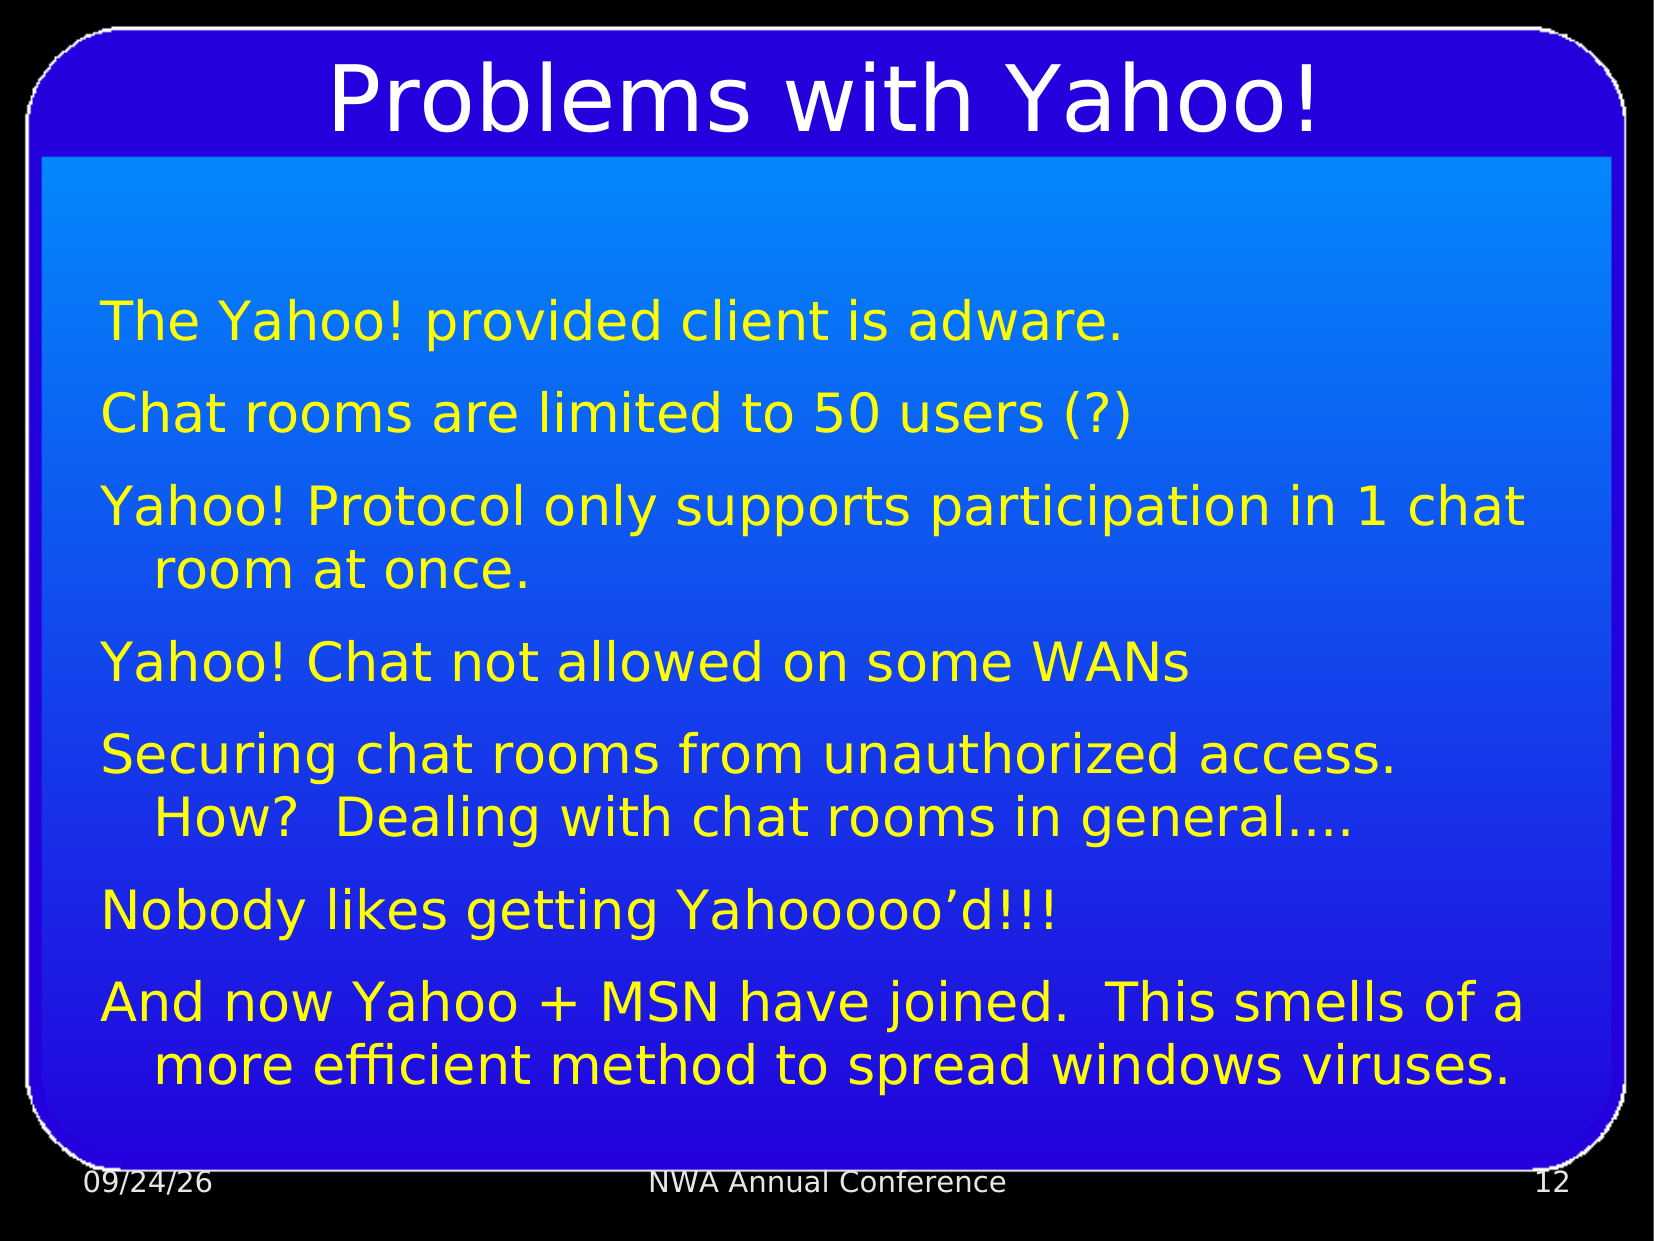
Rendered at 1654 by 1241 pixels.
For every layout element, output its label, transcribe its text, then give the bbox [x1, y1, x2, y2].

title Problems with Yahoo! [82, 46, 1571, 154]
picture [0, 0, 1654, 1241]
list The Yahoo! provided client is adware. Chat rooms are limited to 50 users (?) Yahoo! Protocol only supports participation in 1 chat room at once. Yahoo! Chat not allowed on some WANs Securing chat rooms from unauthorized access. How? Dealing with chat rooms in general.... Nobody likes getting Yahooooo’d!!! And now Yahoo + MSN have joined. This smells of a more efficient method to spread windows viruses. [82, 290, 1571, 1109]
